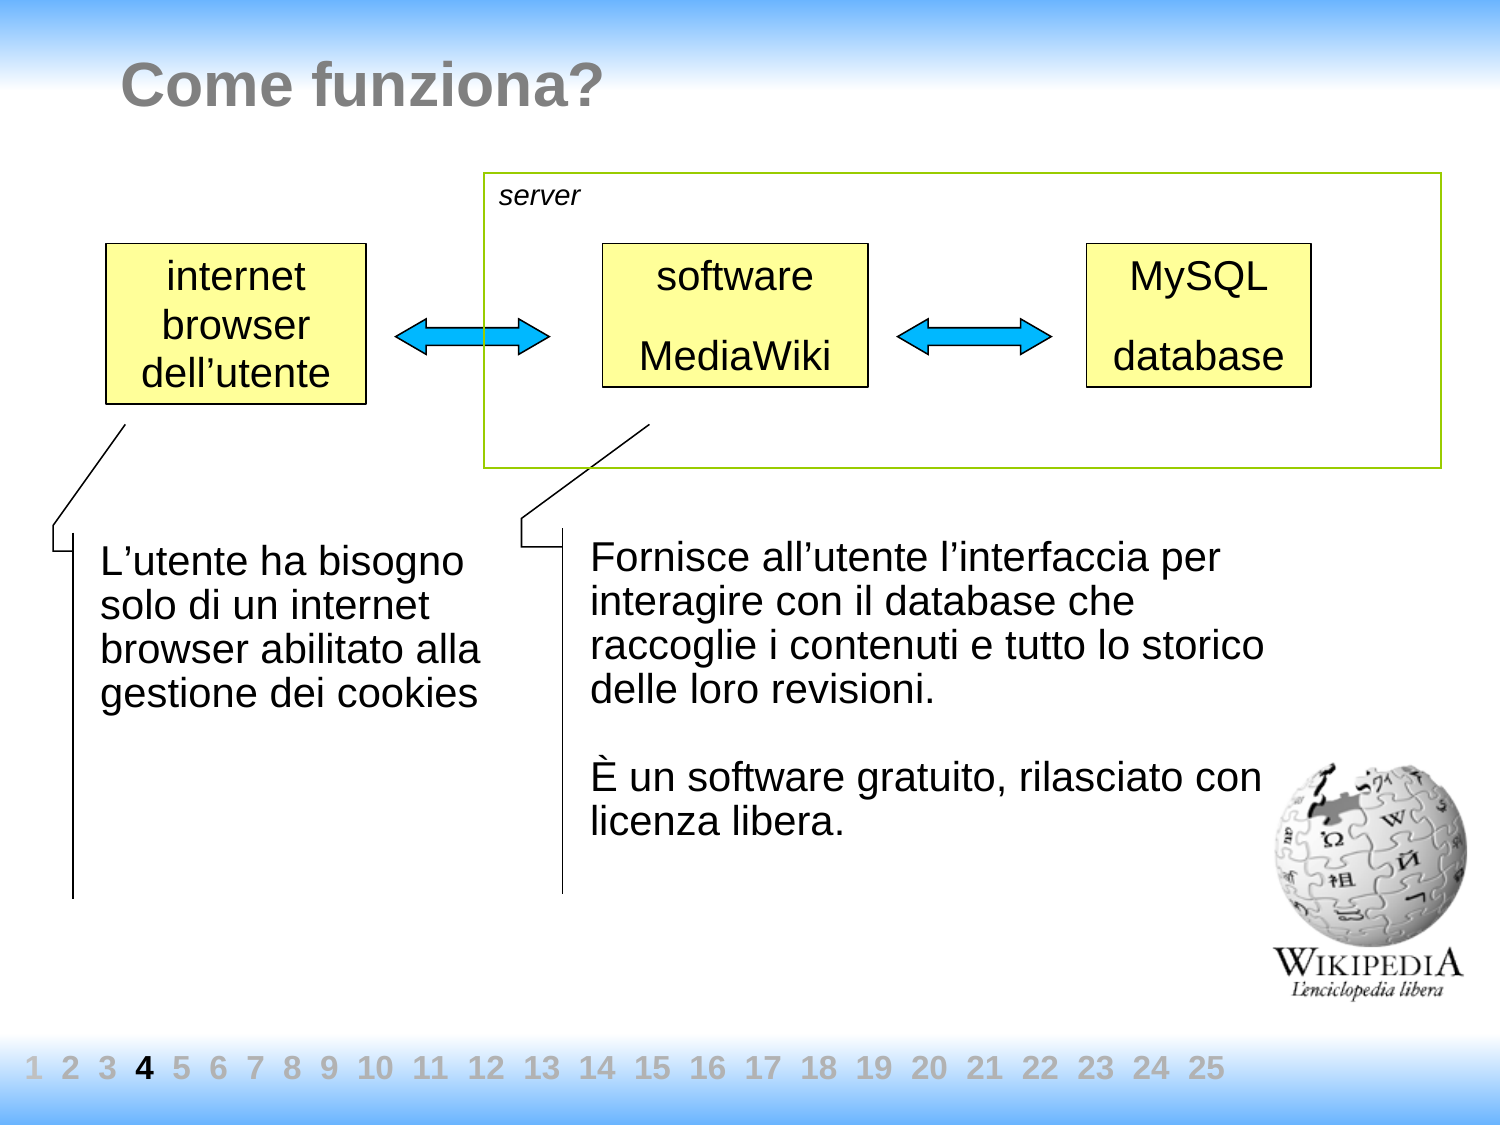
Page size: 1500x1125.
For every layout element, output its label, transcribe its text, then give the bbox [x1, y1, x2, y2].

text_box Come funziona? [120, 50, 1479, 120]
text_box 1 2 3 4 5 6 7 8 9 10 11 12 13 14 15 16 17 18 19 20 21 22 23 24 25 [24, 1049, 1267, 1087]
text_box [0, 0, 1500, 91]
text_box [485, 318, 550, 355]
text_box [395, 318, 483, 355]
chart [1265, 761, 1477, 1004]
text_box Fornisce all’utente l’interfaccia per interagire con il database che raccoglie i contenuti e tutto lo storico delle loro revisioni. È un software gratuito, rilasciato con licenza libera. [575, 528, 1287, 894]
text_box [0, 1034, 1500, 1125]
text_box server [484, 172, 596, 220]
text_box internet browser dell’utente [106, 243, 367, 404]
text_box software MediaWiki [602, 243, 869, 387]
text_box [897, 318, 1052, 355]
text_box L’utente ha bisogno solo di un internet browser abilitato alla gestione dei cookies [85, 533, 496, 899]
text_box MySQL database [1086, 243, 1312, 387]
